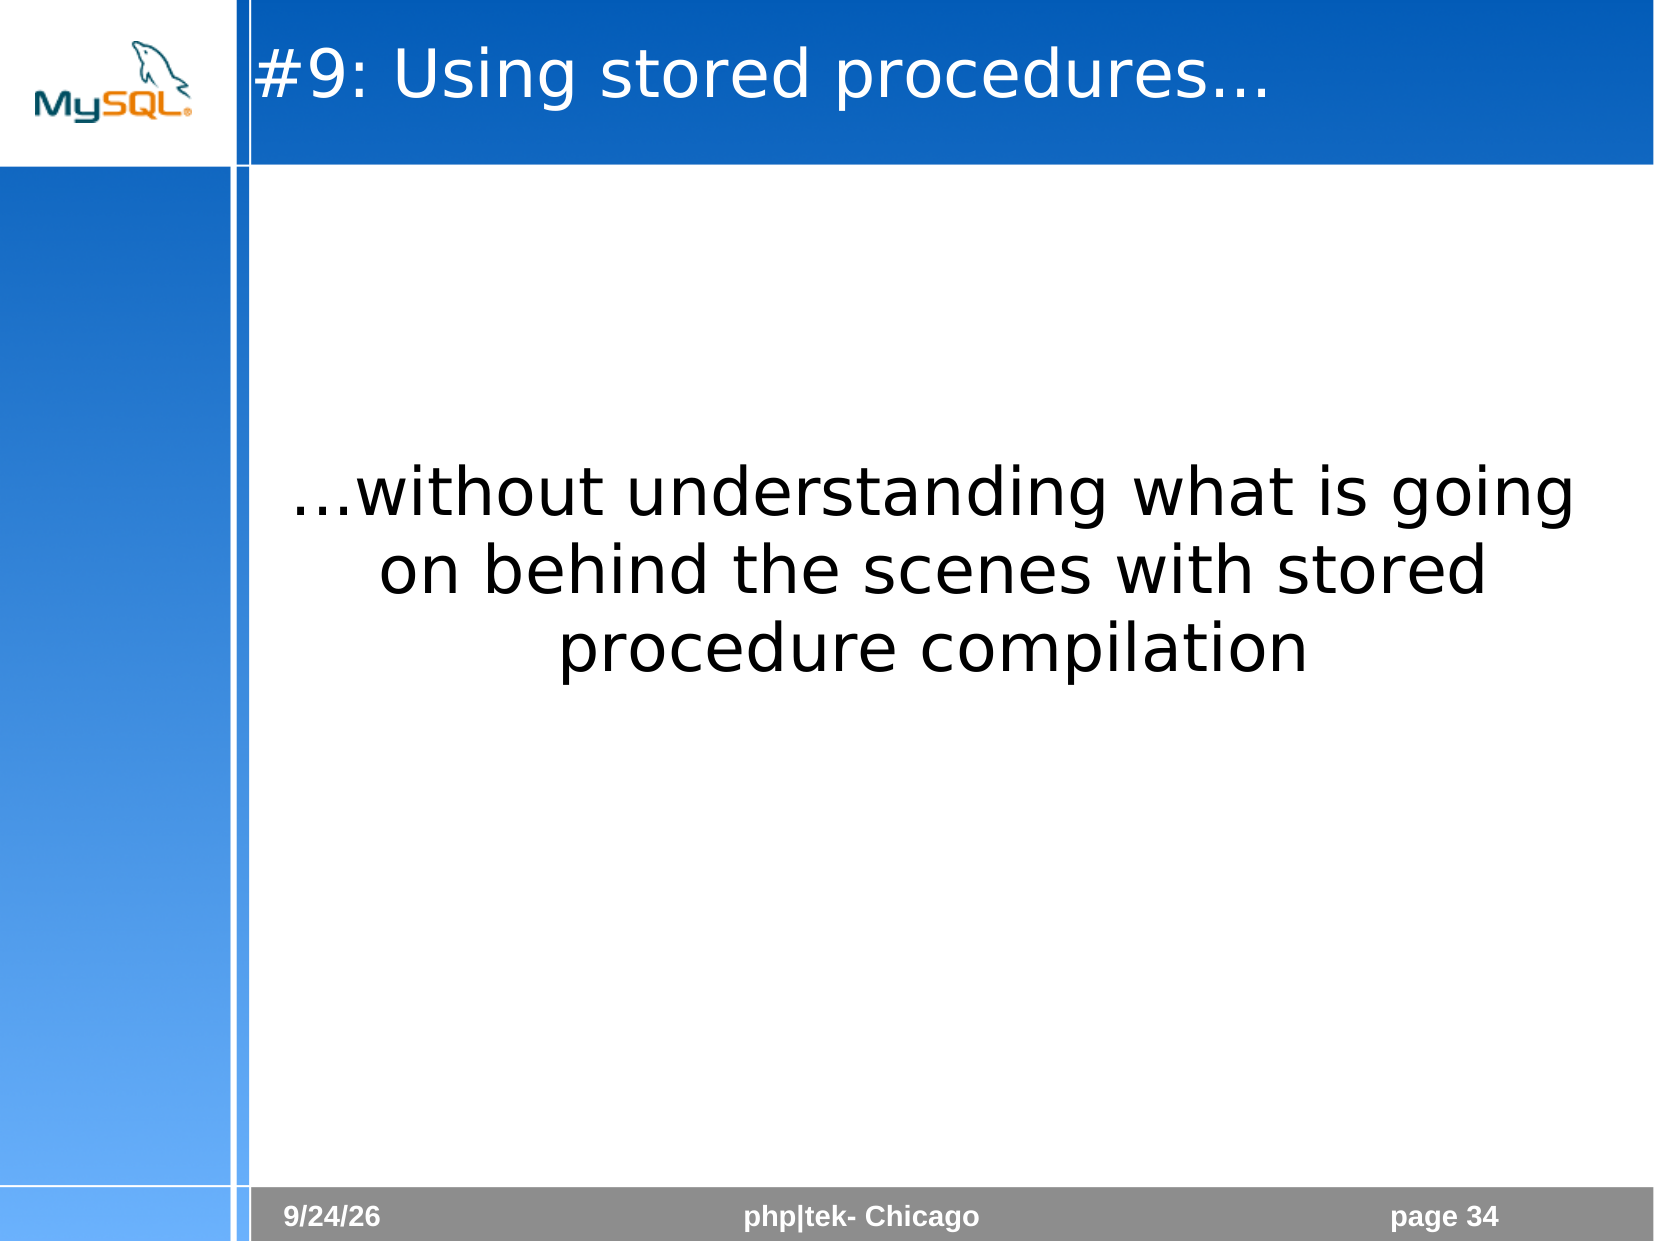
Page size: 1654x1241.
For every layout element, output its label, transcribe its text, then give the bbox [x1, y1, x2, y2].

list ...without understanding what is going on behind the scenes with stored procedure compilation [285, 453, 1585, 1105]
picture [0, 0, 1654, 1241]
picture [35, 41, 192, 123]
title #9: Using stored procedures... [250, 11, 1600, 137]
